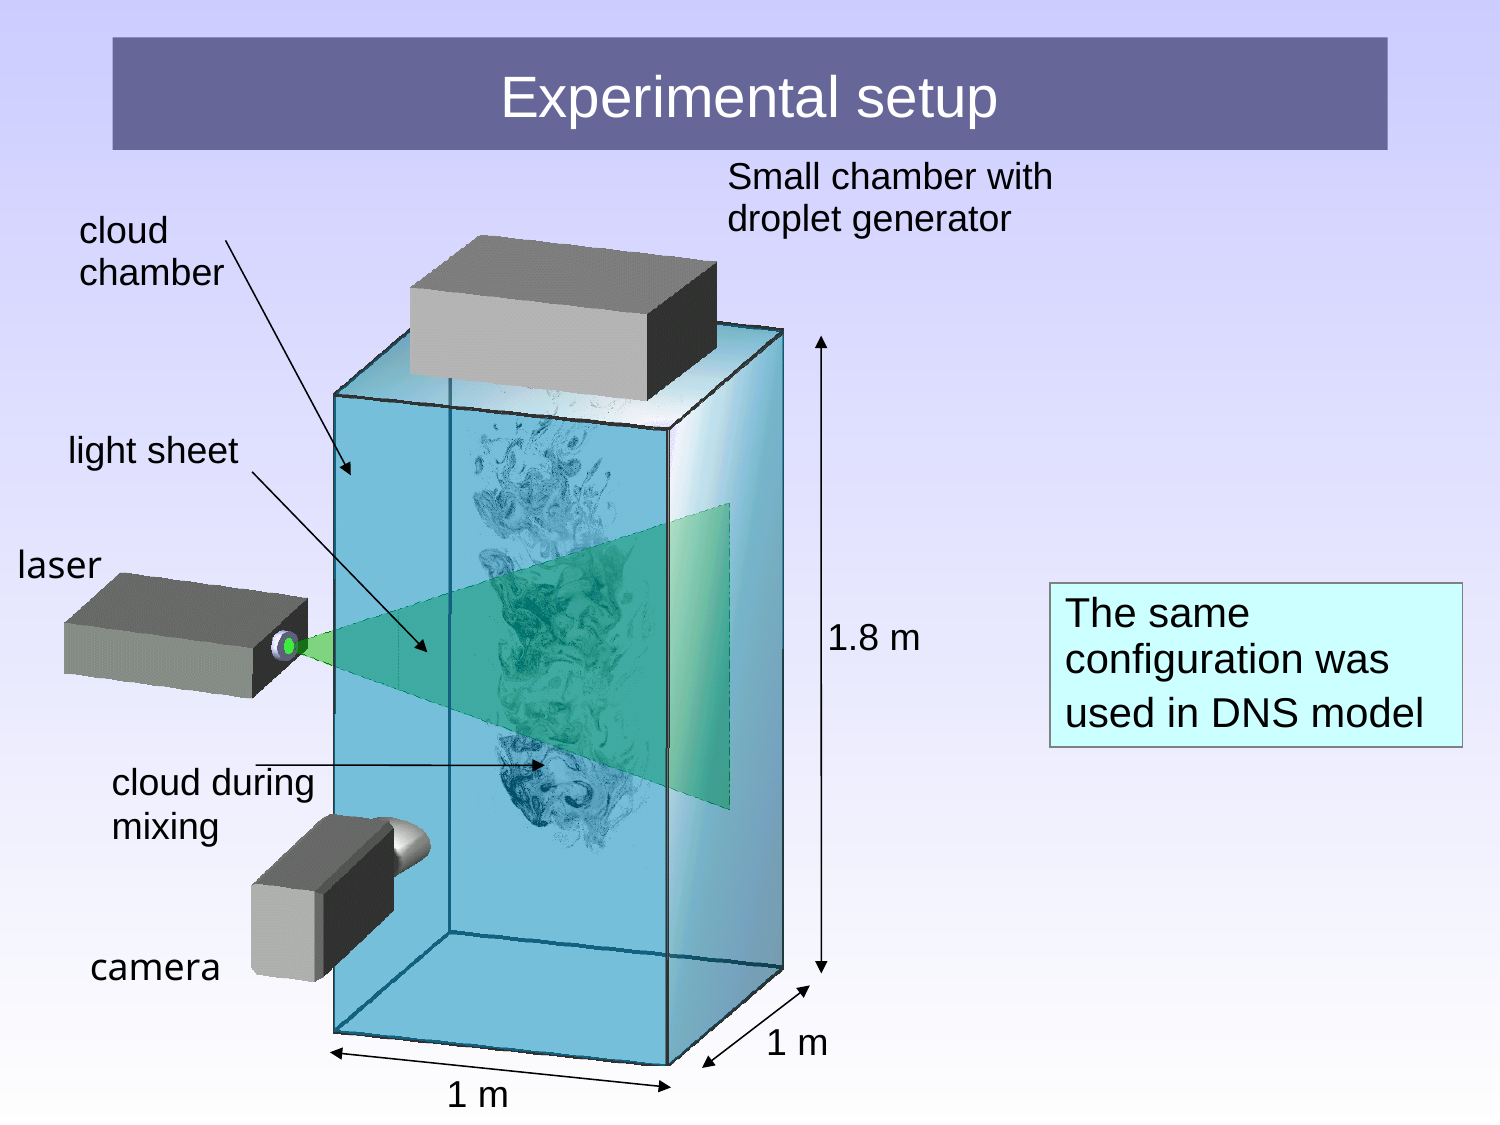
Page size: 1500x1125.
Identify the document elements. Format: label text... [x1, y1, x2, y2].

text_box light sheet [53, 420, 314, 480]
text_box The same configuration was used in DNS model [1049, 582, 1463, 747]
text_box cloud chamber [64, 202, 325, 302]
text_box 1 m [431, 1064, 693, 1125]
text_box Small chamber with droplet generator [712, 148, 1088, 248]
text_box Experimental setup [112, 37, 1388, 150]
text_box 1.8 m [812, 607, 1049, 667]
picture [64, 191, 791, 1125]
text_box camera [75, 939, 336, 997]
text_box laser [2, 537, 263, 595]
text_box cloud during mixing [96, 752, 358, 857]
text_box 1 m [751, 1012, 1013, 1073]
picture [778, 1002, 791, 1012]
